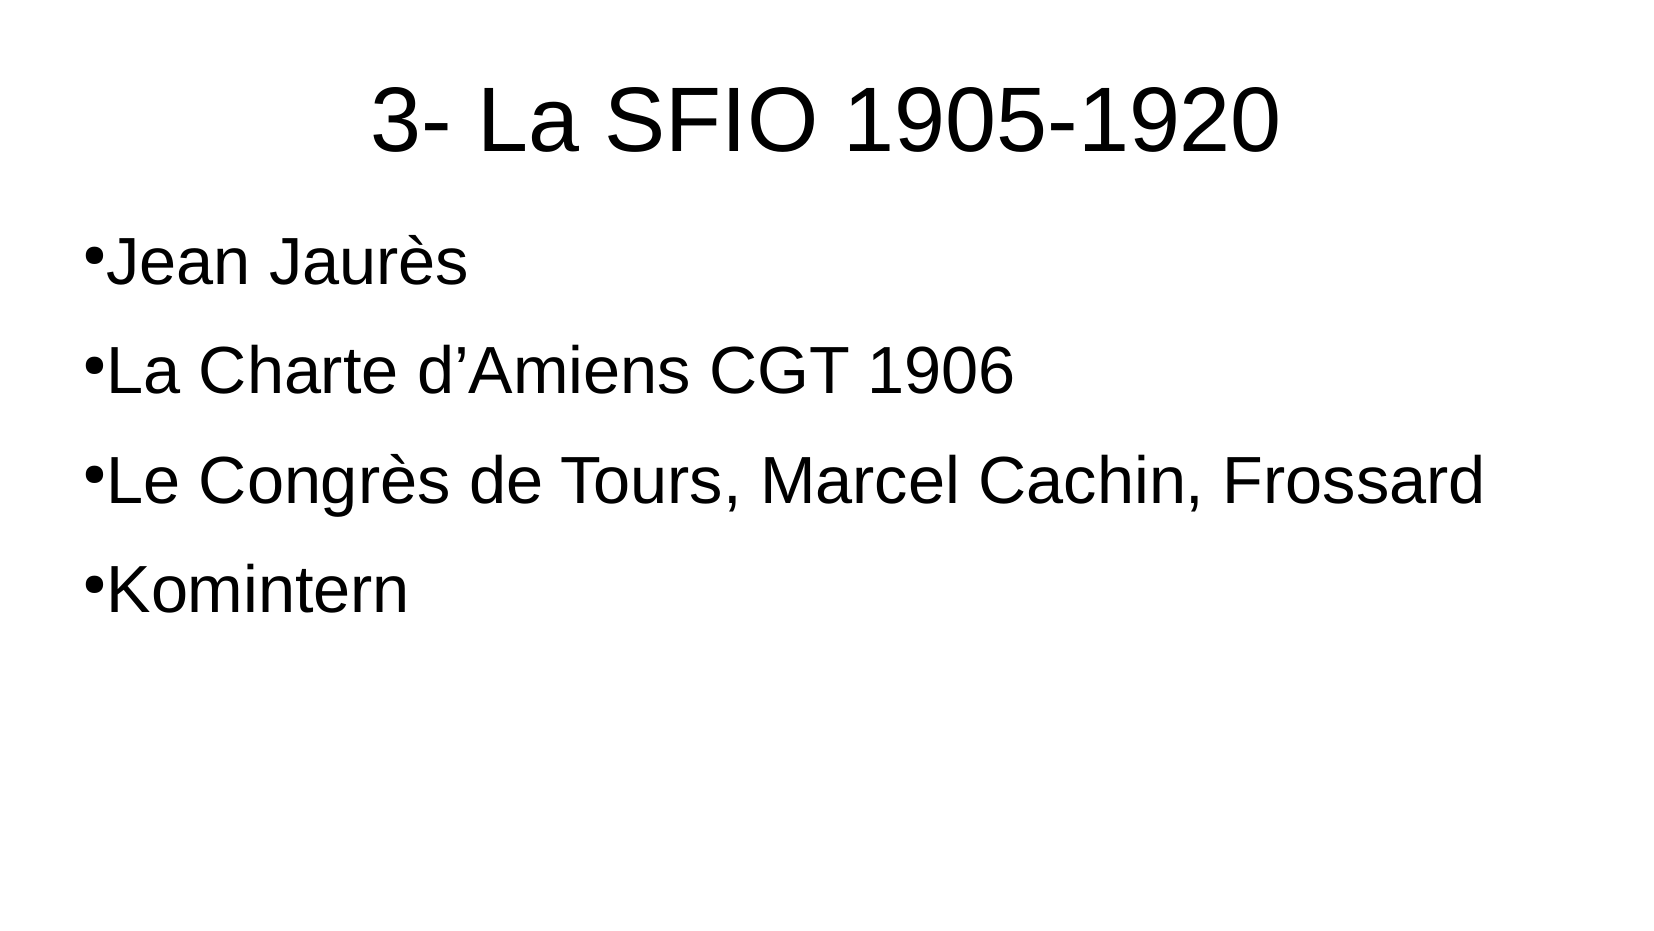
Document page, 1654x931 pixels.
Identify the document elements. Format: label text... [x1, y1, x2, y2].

list Jean Jaurès La Charte d’Amiens CGT 1906 Le Congrès de Tours, Marcel Cachin, Frossard Komintern [82, 217, 1571, 758]
title 3- La SFIO 1905-1920 [82, 37, 1571, 193]
